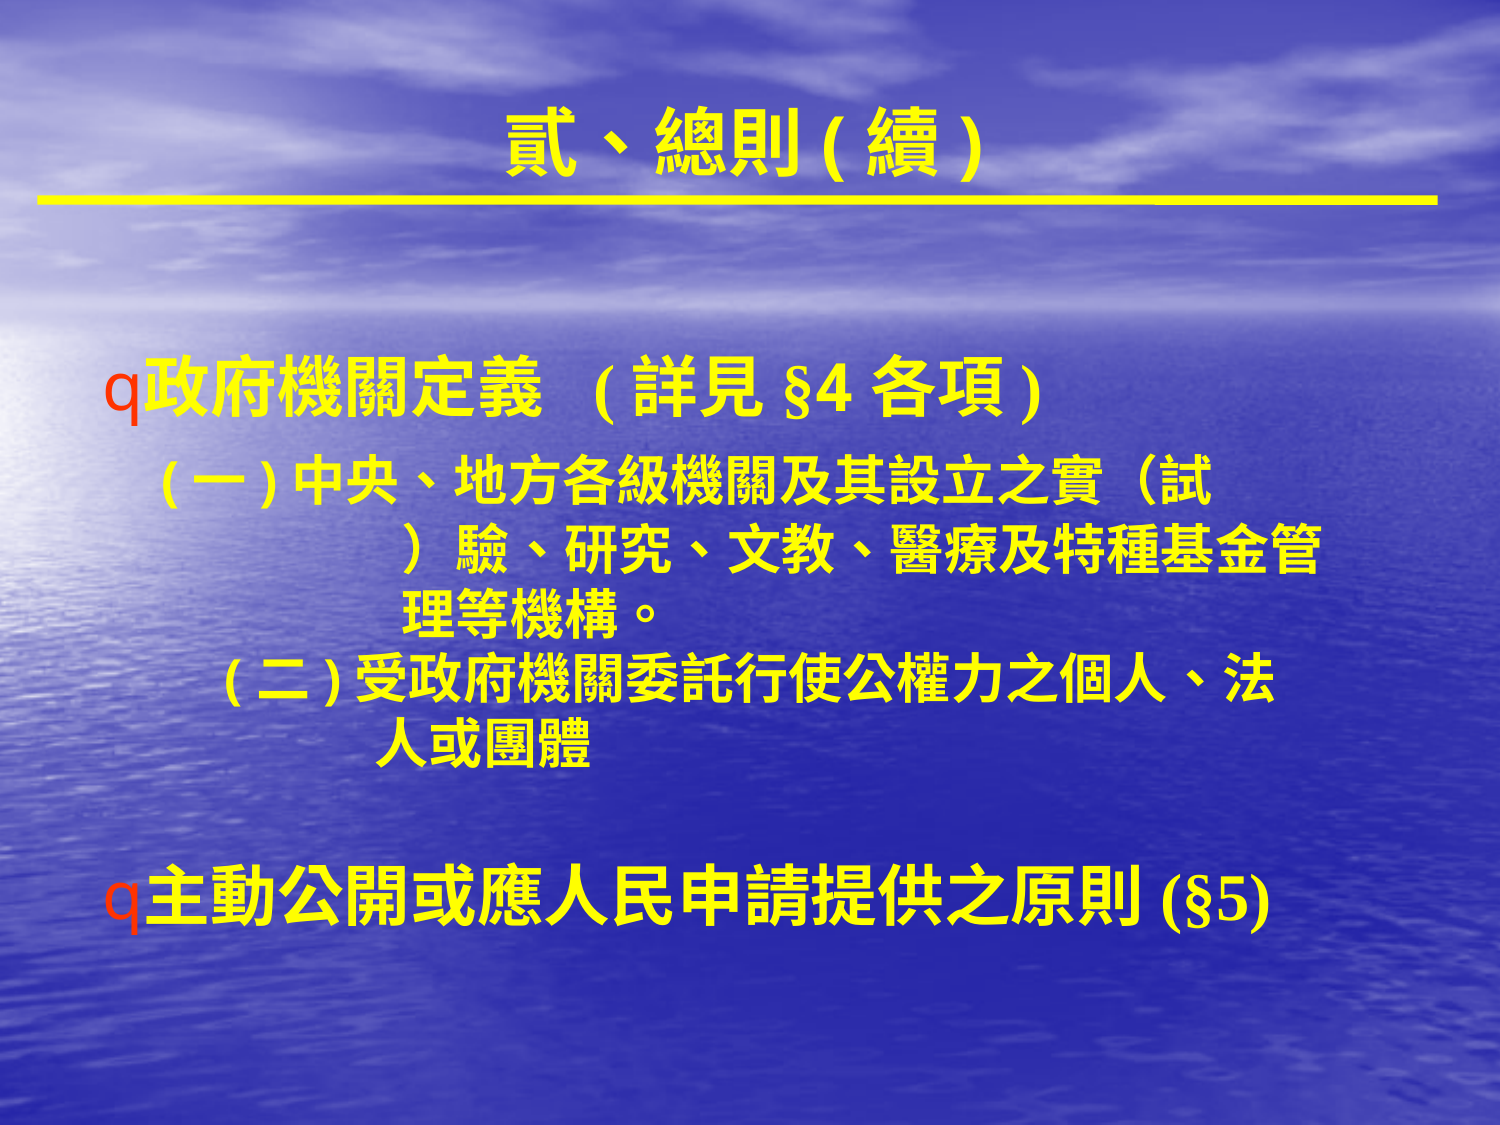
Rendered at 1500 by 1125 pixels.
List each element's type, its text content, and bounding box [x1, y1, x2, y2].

text_box 貳、總則(續) [462, 87, 1026, 193]
text_box 政府機關定義 (詳見§4各項) (一)中央、地方各級機關及其設立之實（試 ）驗、研究、文教、醫療及特種基金管 理等機構。 (二)受政府機關委託行使公權力之個人、法 人或團體 主動公開或應人民申請提供之原則(§5) [87, 337, 1451, 1023]
